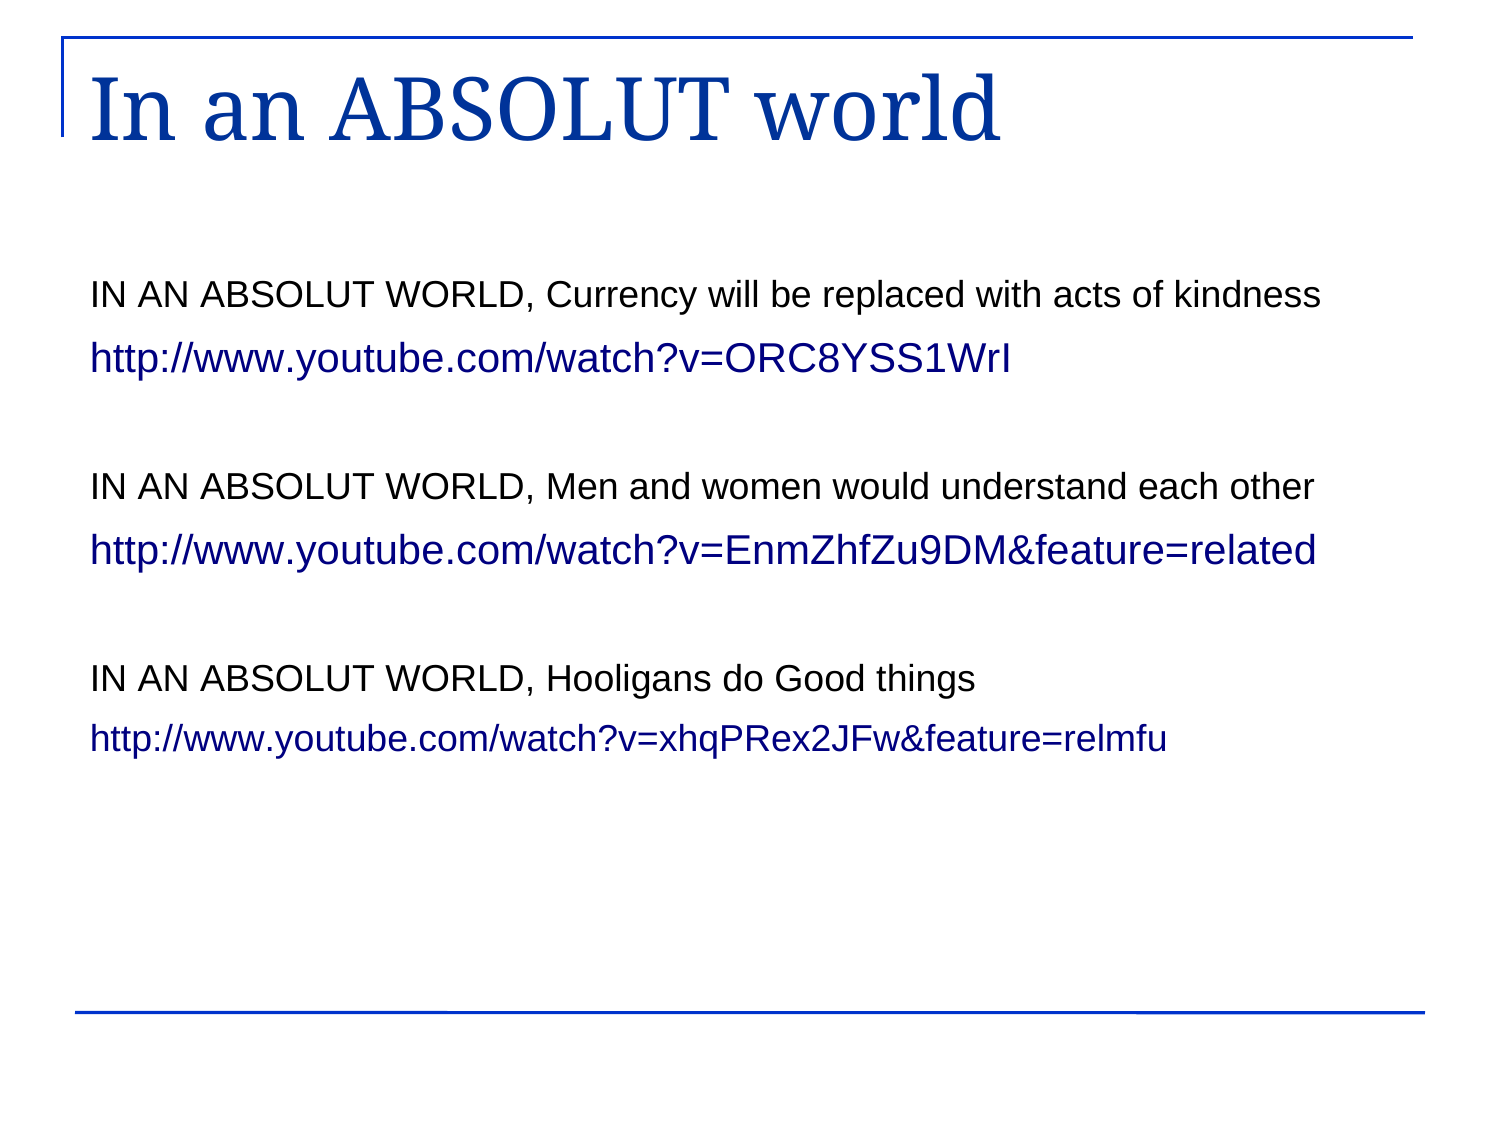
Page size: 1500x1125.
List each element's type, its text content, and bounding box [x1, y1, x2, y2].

list IN AN ABSOLUT WORLD, Currency will be replaced with acts of kindness http://www.youtube.com/watch?v=ORC8YSS1WrI IN AN ABSOLUT WORLD, Men and women would understand each other http://www.youtube.com/watch?v=EnmZhfZu9DM&feature=related IN AN ABSOLUT WORLD, Hooligans do Good things http://www.youtube.com/watch?v=xhqPRex2JFw&feature=relmfu [75, 262, 1425, 1007]
title In an ABSOLUT world [75, 45, 1425, 262]
